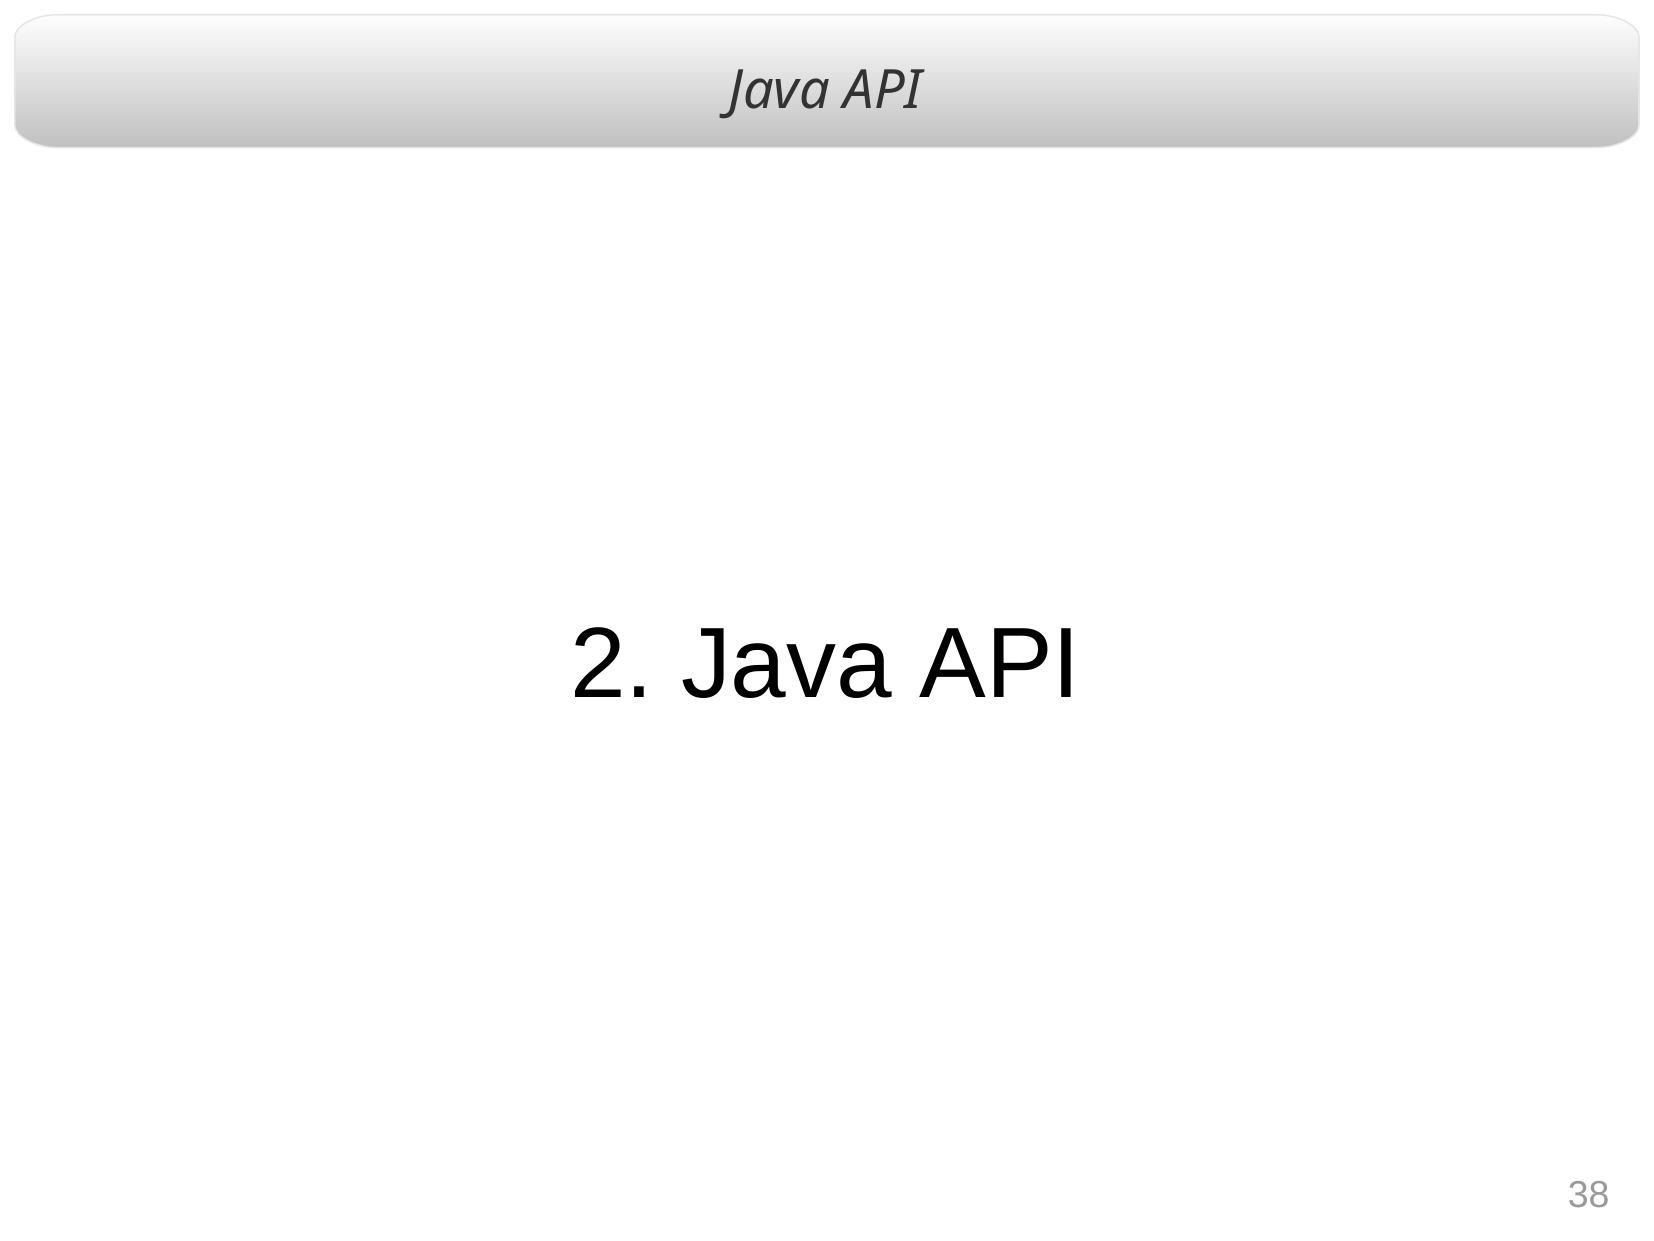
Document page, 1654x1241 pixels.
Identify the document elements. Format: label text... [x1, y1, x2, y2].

subtitle 2. Java API [29, 184, 1622, 1143]
title Java API [29, 29, 1622, 146]
